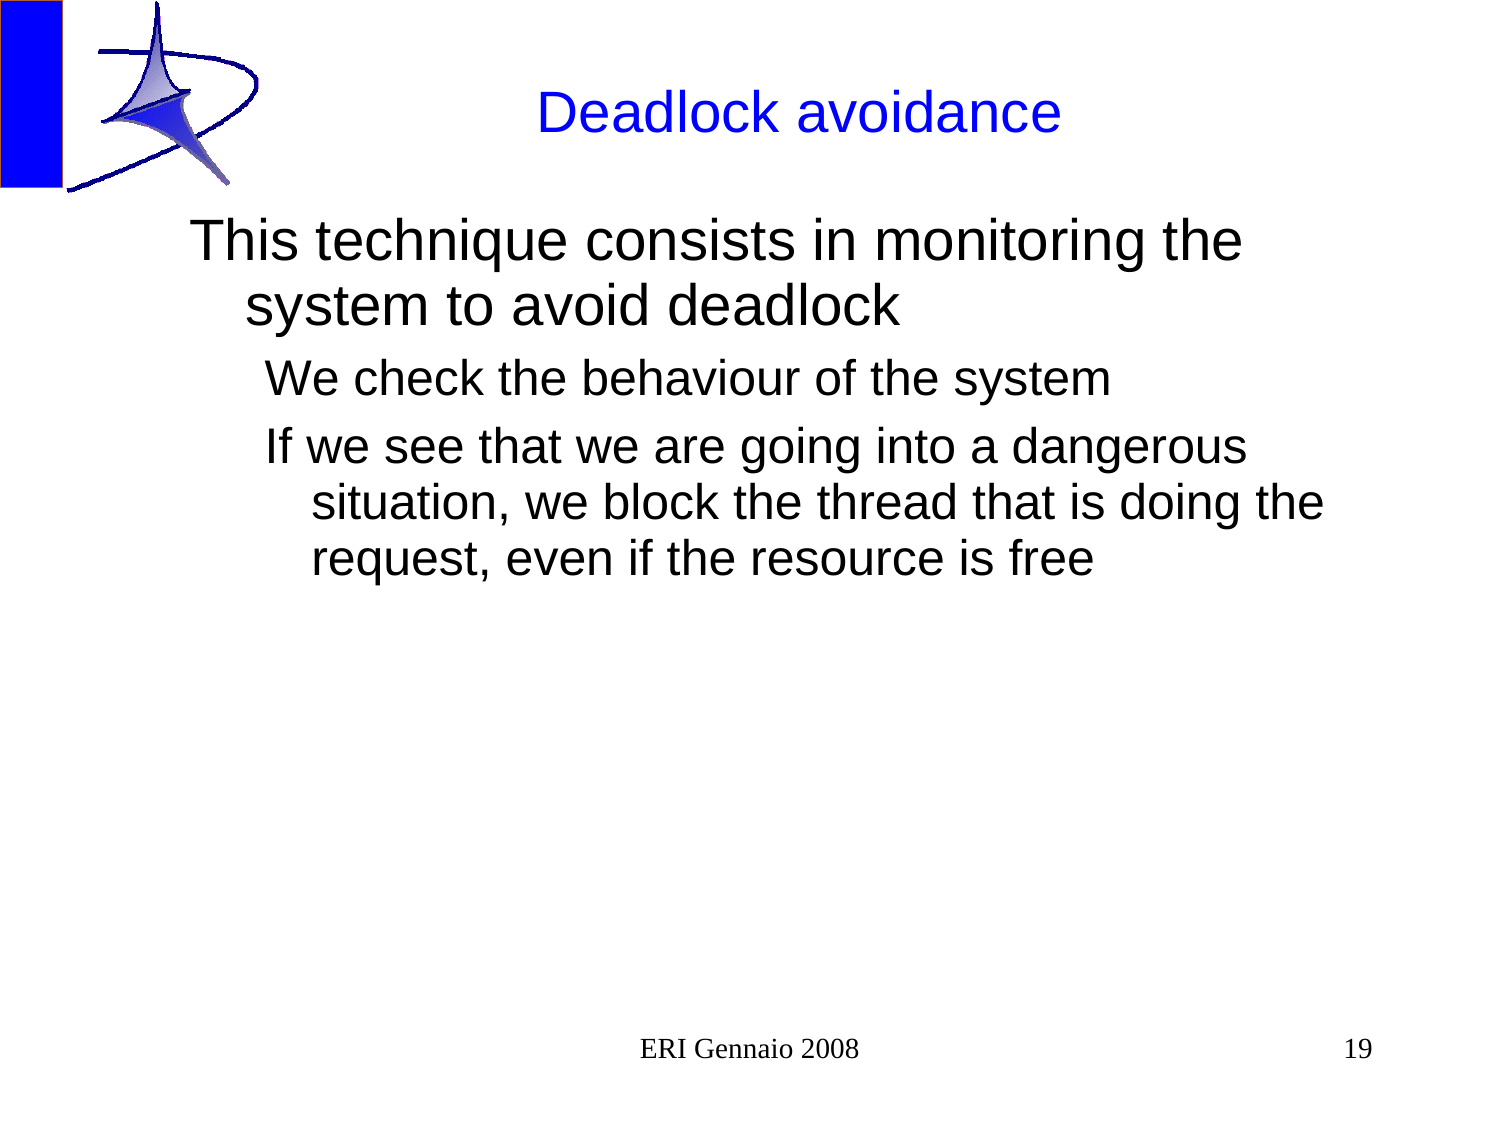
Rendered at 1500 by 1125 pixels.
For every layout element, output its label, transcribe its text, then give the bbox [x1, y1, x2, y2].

list This technique consists in monitoring the system to avoid deadlock We check the behaviour of the system If we see that we are going into a dangerous situation, we block the thread that is doing the request, even if the resource is free [174, 199, 1425, 963]
title Deadlock avoidance [174, 61, 1425, 164]
picture [62, 0, 263, 197]
